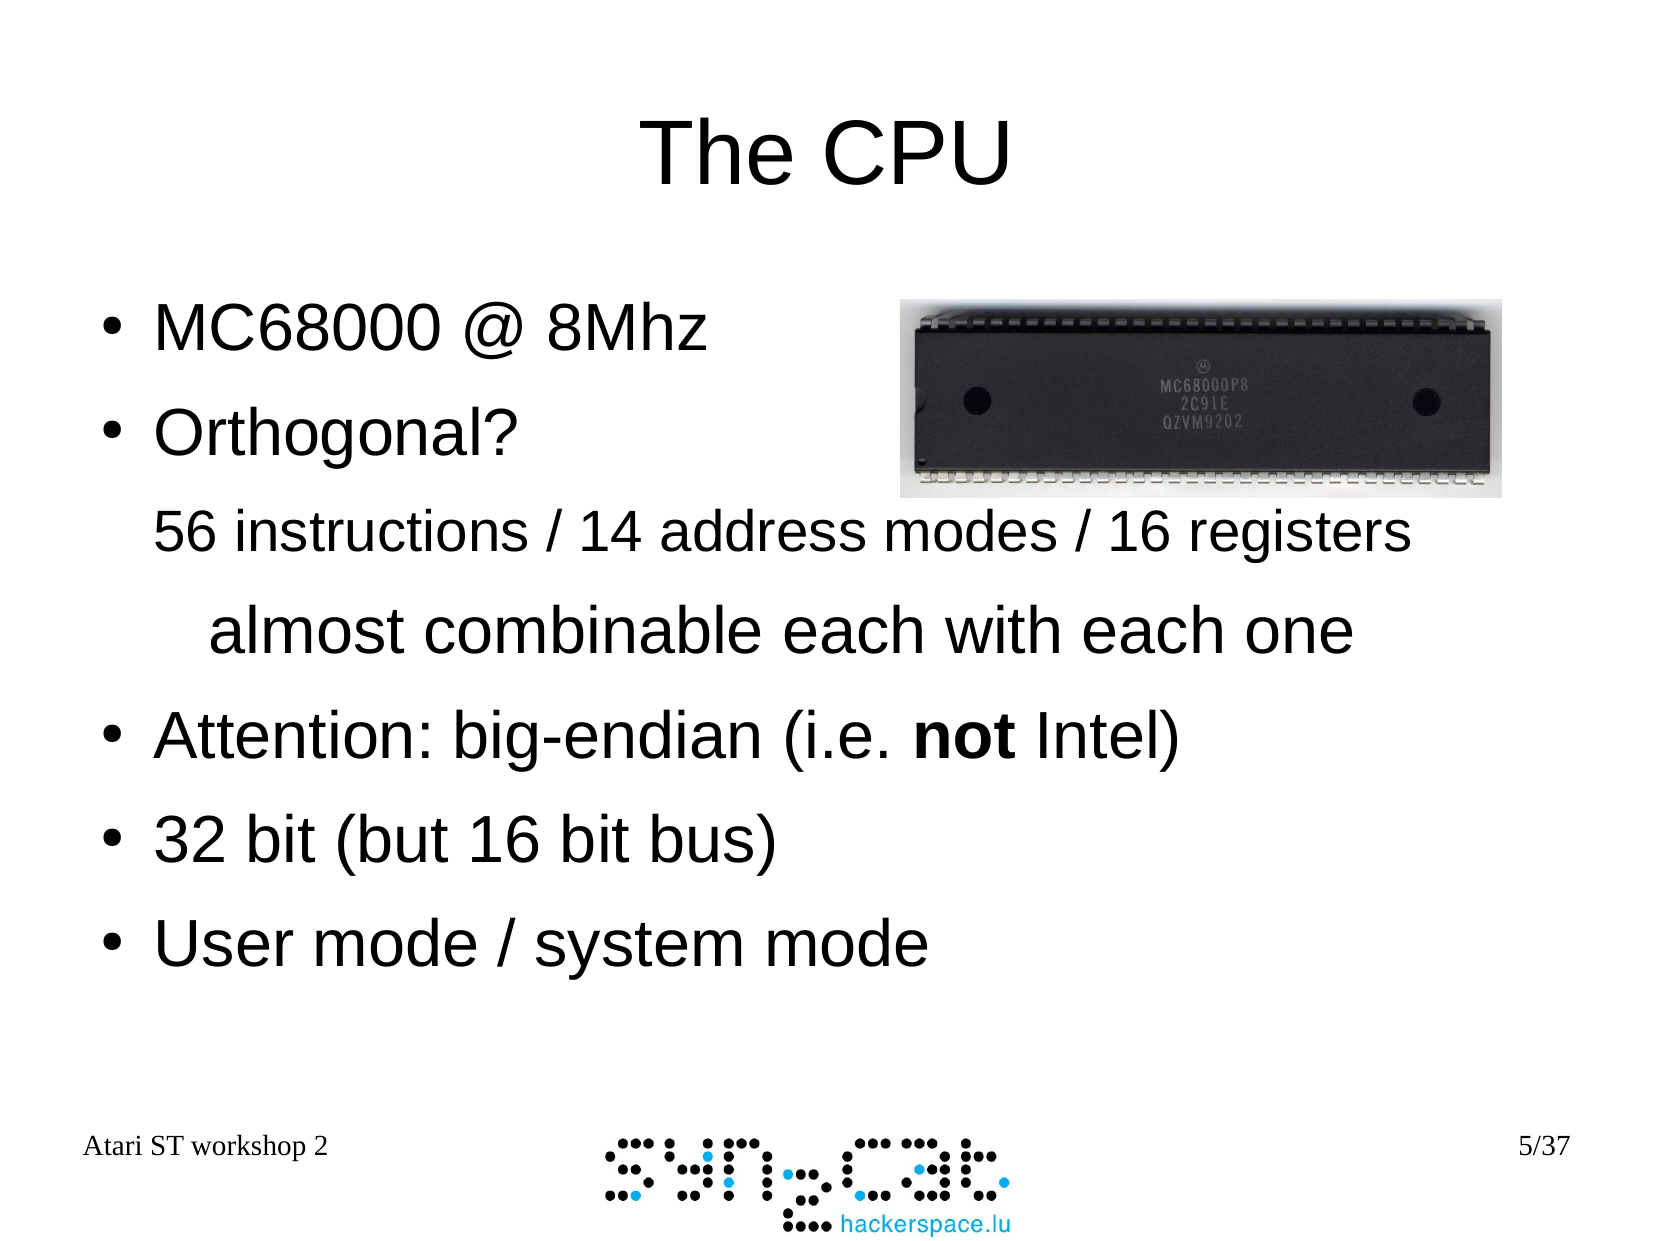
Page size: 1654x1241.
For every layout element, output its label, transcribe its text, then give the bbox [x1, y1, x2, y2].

title The CPU [82, 49, 1571, 257]
picture [900, 299, 1502, 498]
list MC68000 @ 8Mhz Orthogonal? 56 instructions / 14 address modes / 16 registers almost combinable each with each one Attention: big-endian (i.e. not Intel) 32 bit (but 16 bit bus) User mode / system mode [82, 290, 1571, 1109]
picture [600, 1124, 1025, 1241]
